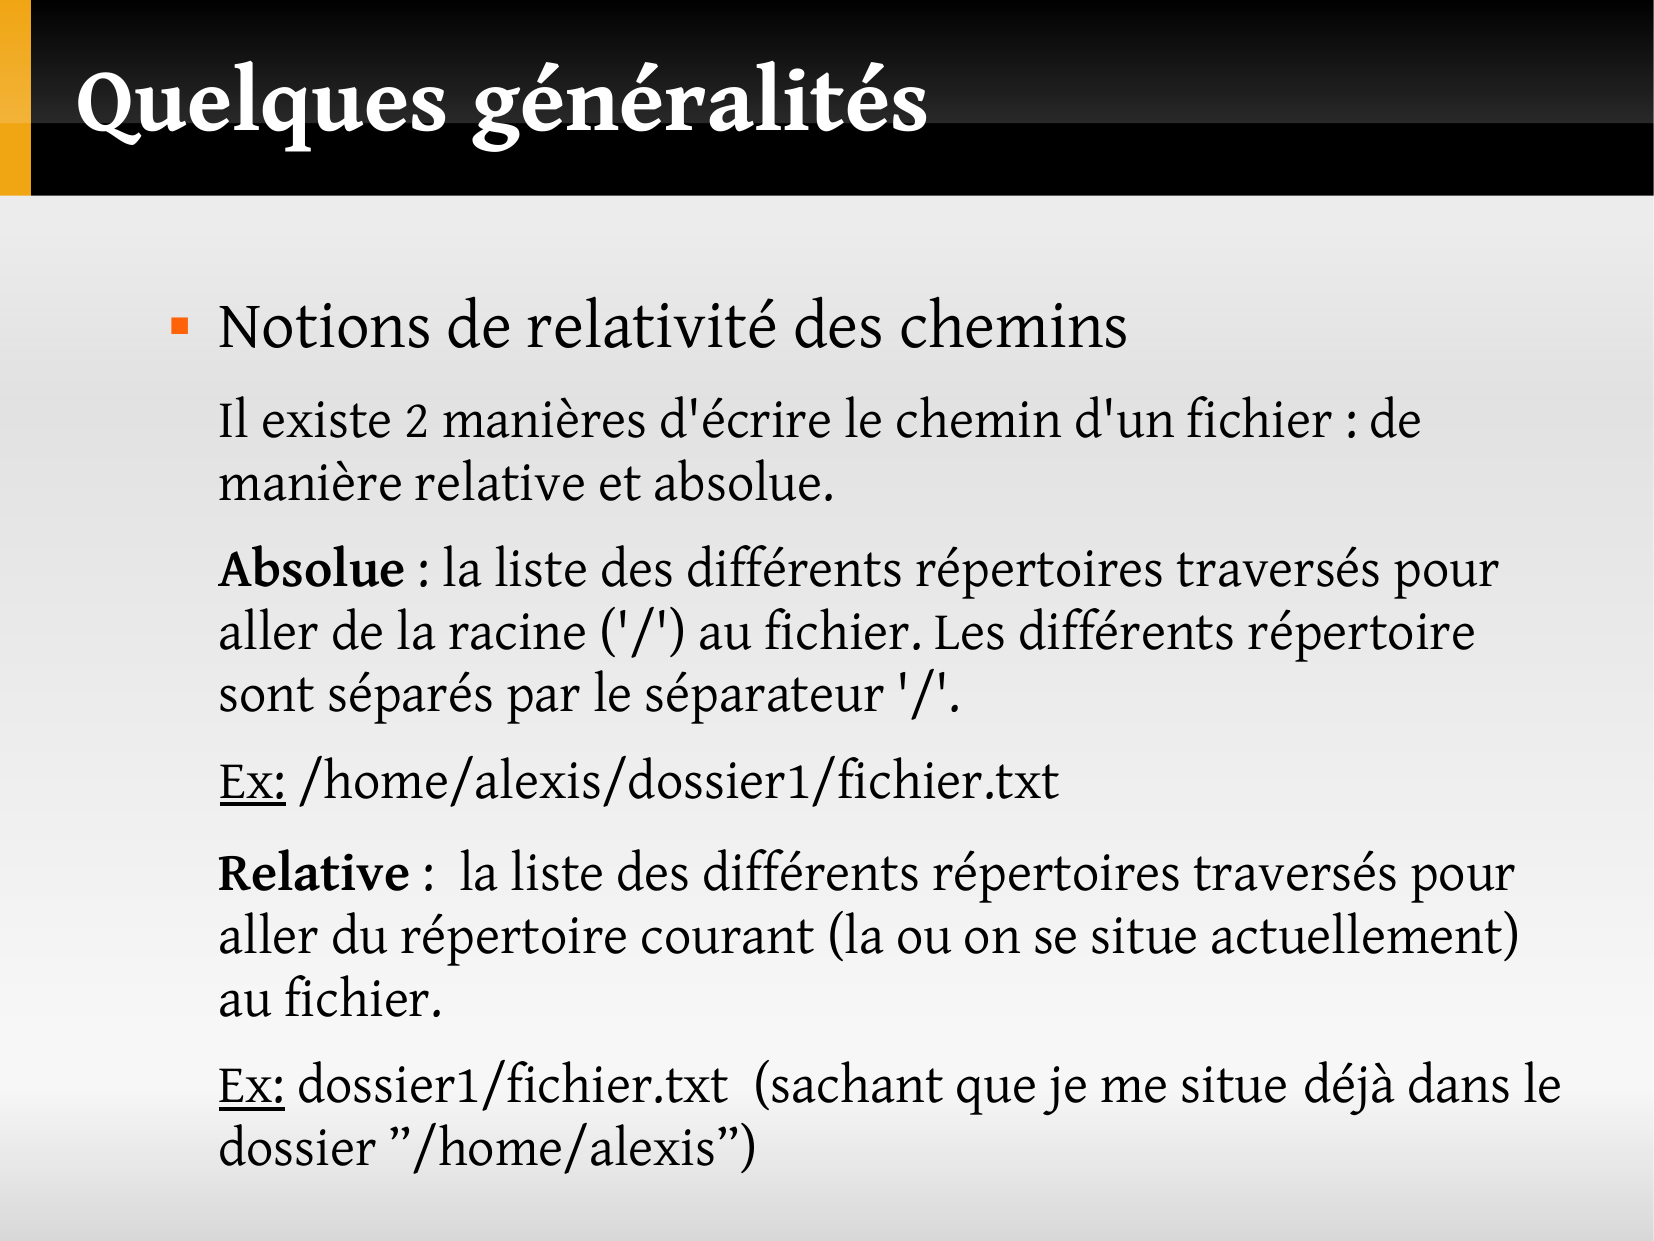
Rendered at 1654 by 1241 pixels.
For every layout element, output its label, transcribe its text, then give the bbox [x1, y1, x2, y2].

title Quelques généralités [76, 7, 1565, 200]
picture [0, 0, 1654, 1241]
list Notions de relativité des chemins Il existe 2 manières d'écrire le chemin d'un fichier : de manière relative et absolue. Absolue : la liste des différents répertoires traversés pour aller de la racine ('/') au fichier. Les différents répertoire sont séparés par le séparateur '/'. Ex: /home/alexis/dossier1/fichier.txt Relative : la liste des différents répertoires traversés pour aller du répertoire courant (la ou on se situe actuellement) au fichier. Ex: dossier1/fichier.txt (sachant que je me situe déjà dans le dossier ”/home/alexis”) [76, 288, 1565, 1241]
